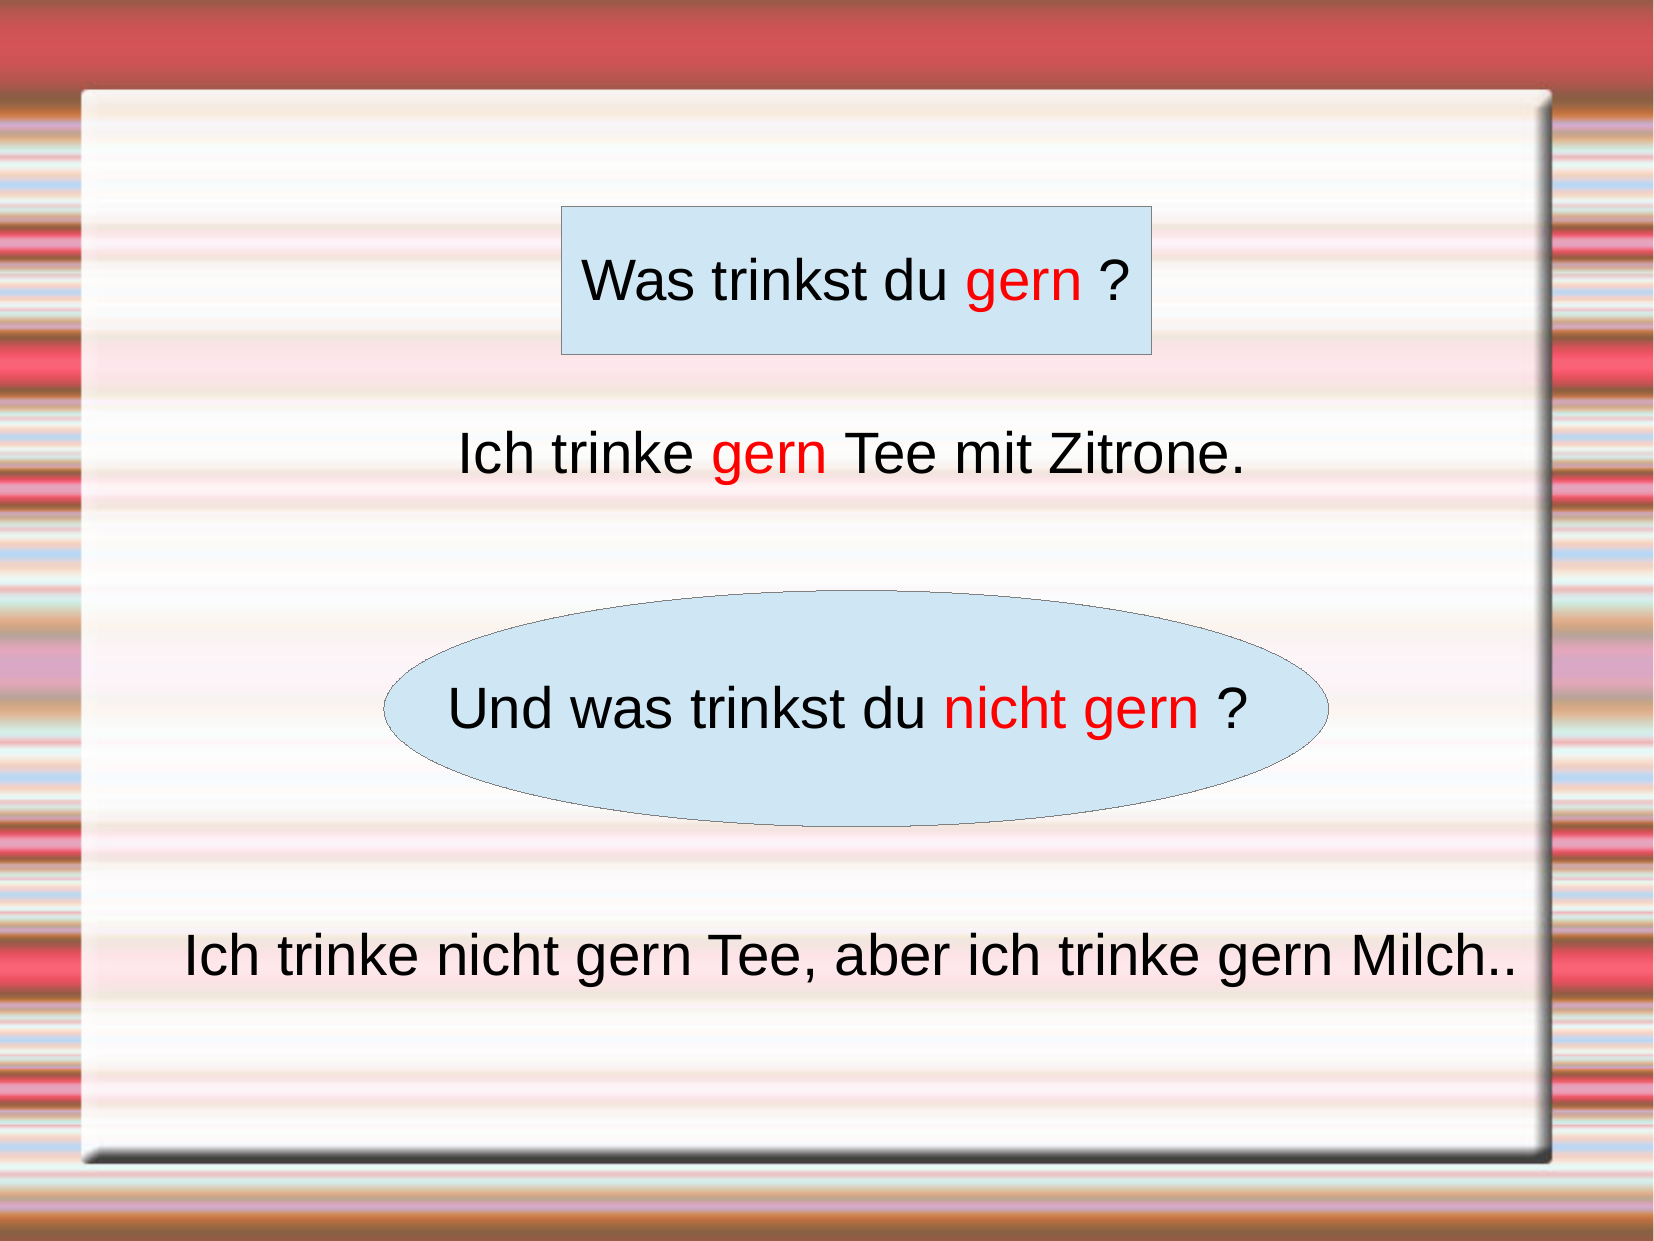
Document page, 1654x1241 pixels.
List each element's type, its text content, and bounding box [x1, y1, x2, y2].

text_box Ich trinke gern Tee mit Zitrone. [442, 413, 1261, 493]
text_box Was trinkst du gern ? [561, 206, 1152, 355]
picture [0, 0, 1654, 1241]
text_box Ich trinke nicht gern Tee, aber ich trinke gern Milch.. [168, 915, 1595, 995]
text_box Und was trinkst du nicht gern ? [383, 590, 1329, 827]
